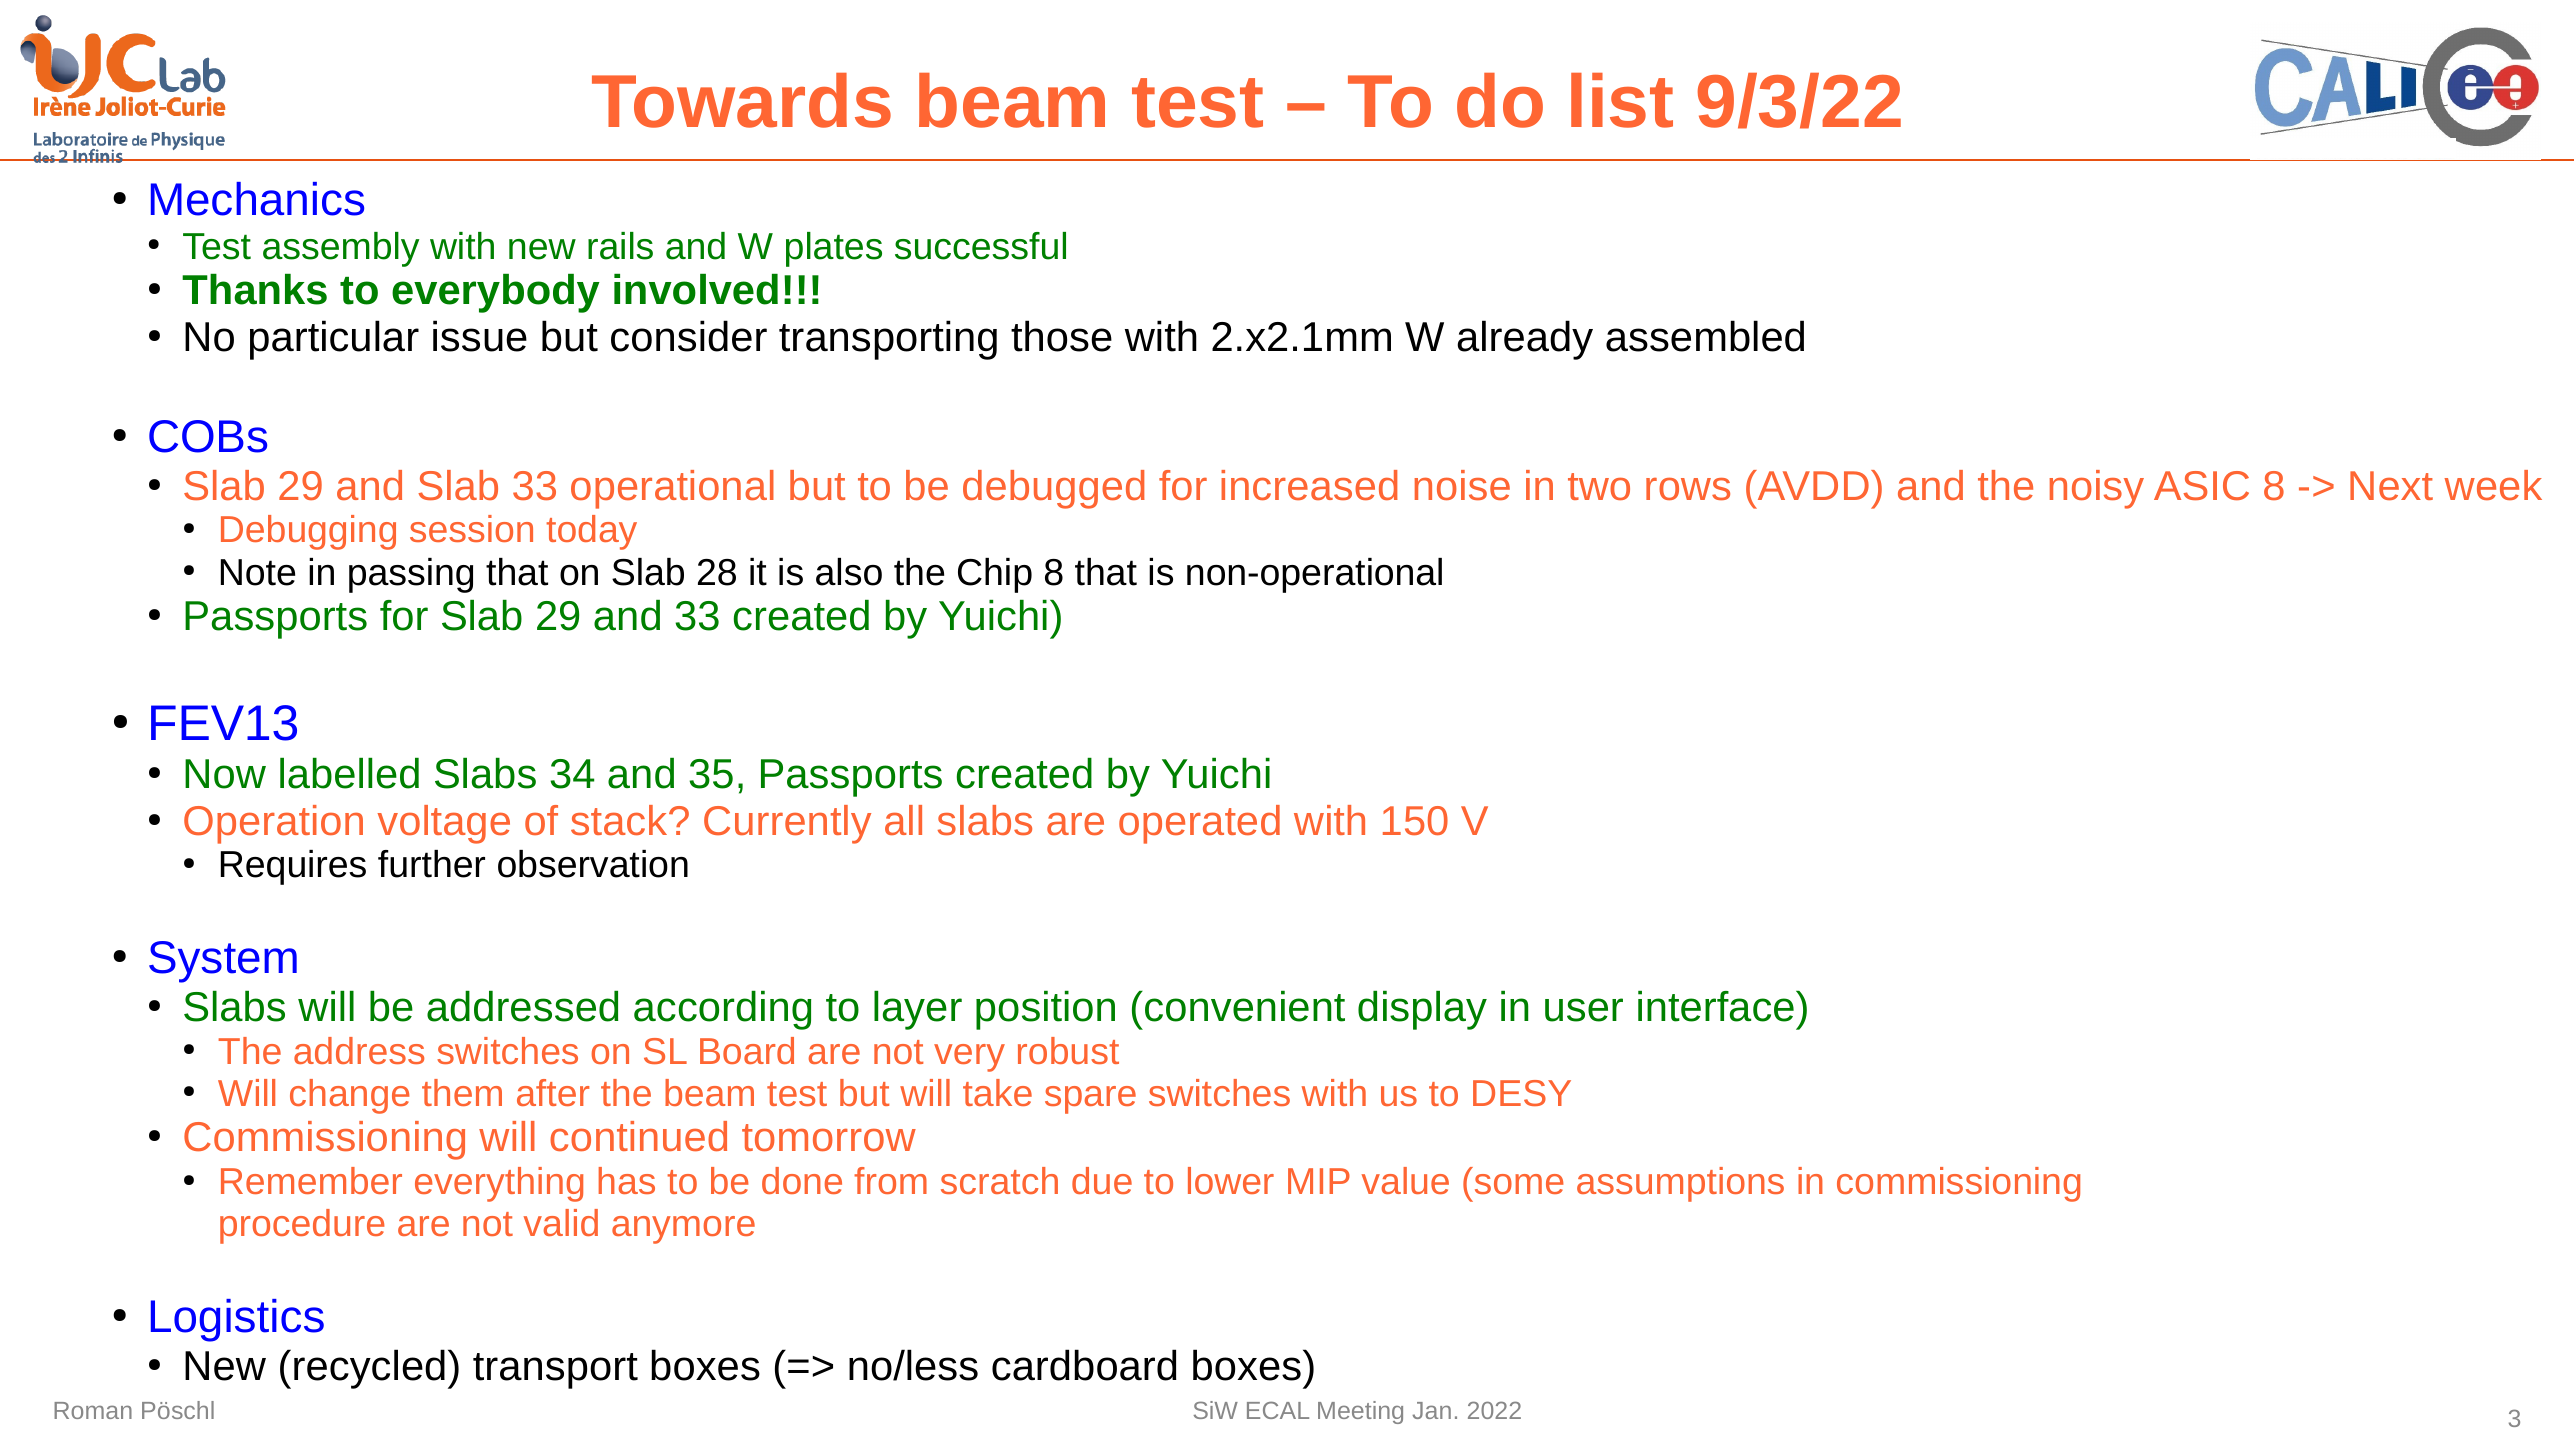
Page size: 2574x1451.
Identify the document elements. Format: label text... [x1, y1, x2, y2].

picture [2250, 22, 2541, 160]
picture [4, 0, 241, 178]
title Towards beam test – To do list 9/3/22 [90, 53, 2407, 151]
text_box Mechanics Test assembly with new rails and W plates successful Thanks to everybody involved!!! No particular issue but consider transporting those with 2.x2.1mm W already assembled COBs Slab 29 and Slab 33 operational but to be debugged for increased noise in two rows (AVDD) and the noisy ASIC 8 -> Next week Debugging session today Note in passing that on Slab 28 it is also the Chip 8 that is non-operational Passports for Slab 29 and 33 created by Yuichi) FEV13 Now labelled Slabs 34 and 35, Passports created by Yuichi Operation voltage of stack? Currently all slabs are operated with 150 V Requires further observation System Slabs will be addressed according to layer position (convenient display in user interface) The address switches on SL Board are not very robust Will change them after the beam test but will take spare switches with us to DESY Commissioning will continued tomorrow Remember everything has to be done from scratch due to lower MIP value (some assumptions in commissioning procedure are not valid anymore Logistics New (recycled) transport boxes (=> no/less cardboard boxes) [96, 166, 2572, 1451]
